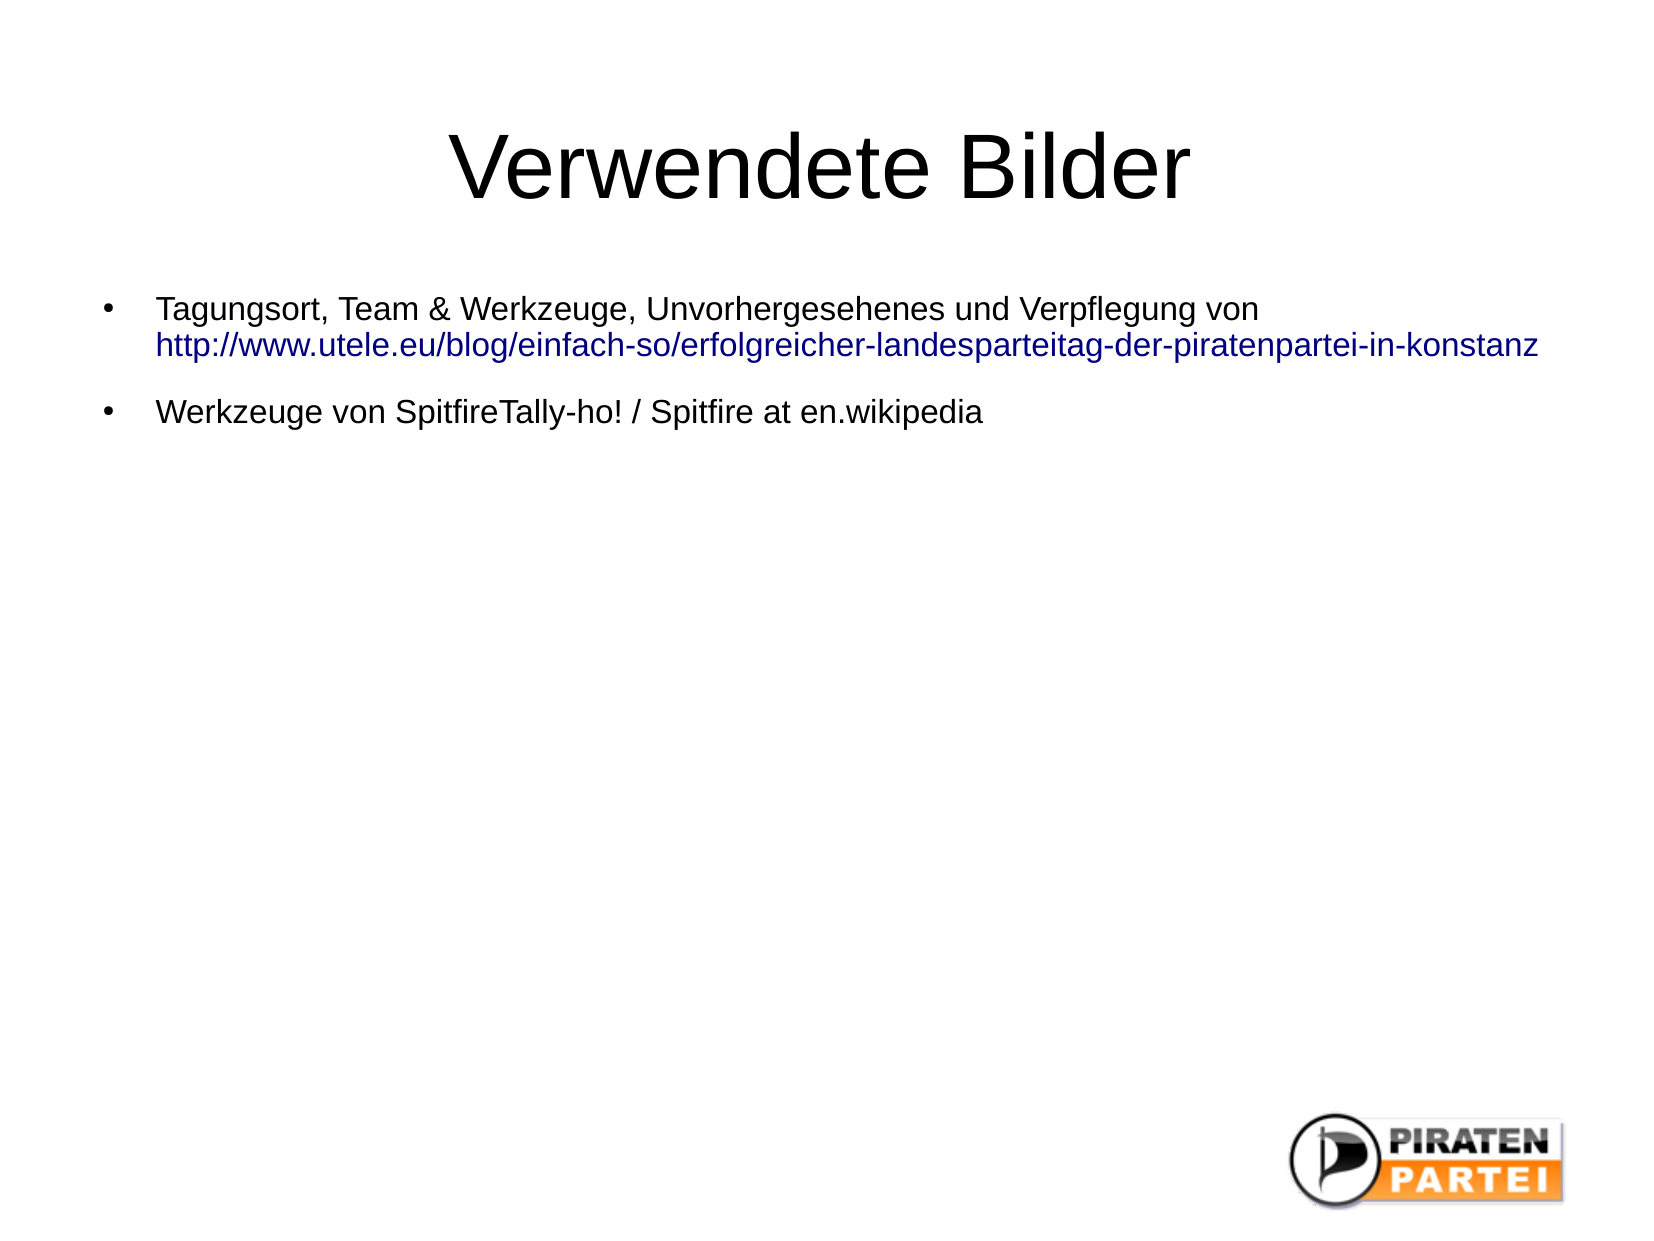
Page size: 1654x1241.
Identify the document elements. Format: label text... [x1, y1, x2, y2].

title Verwendete Bilder [76, 115, 1565, 219]
picture [1286, 1111, 1568, 1213]
list Tagungsort, Team & Werkzeuge, Unvorhergesehenes und Verpflegung von http://www.utele.eu/blog/einfach-so/erfolgreicher-landesparteitag-der-piratenpartei-in-konstanz Werkzeuge von SpitfireTally-ho! / Spitfire at en.wikipedia [84, 289, 1573, 1109]
